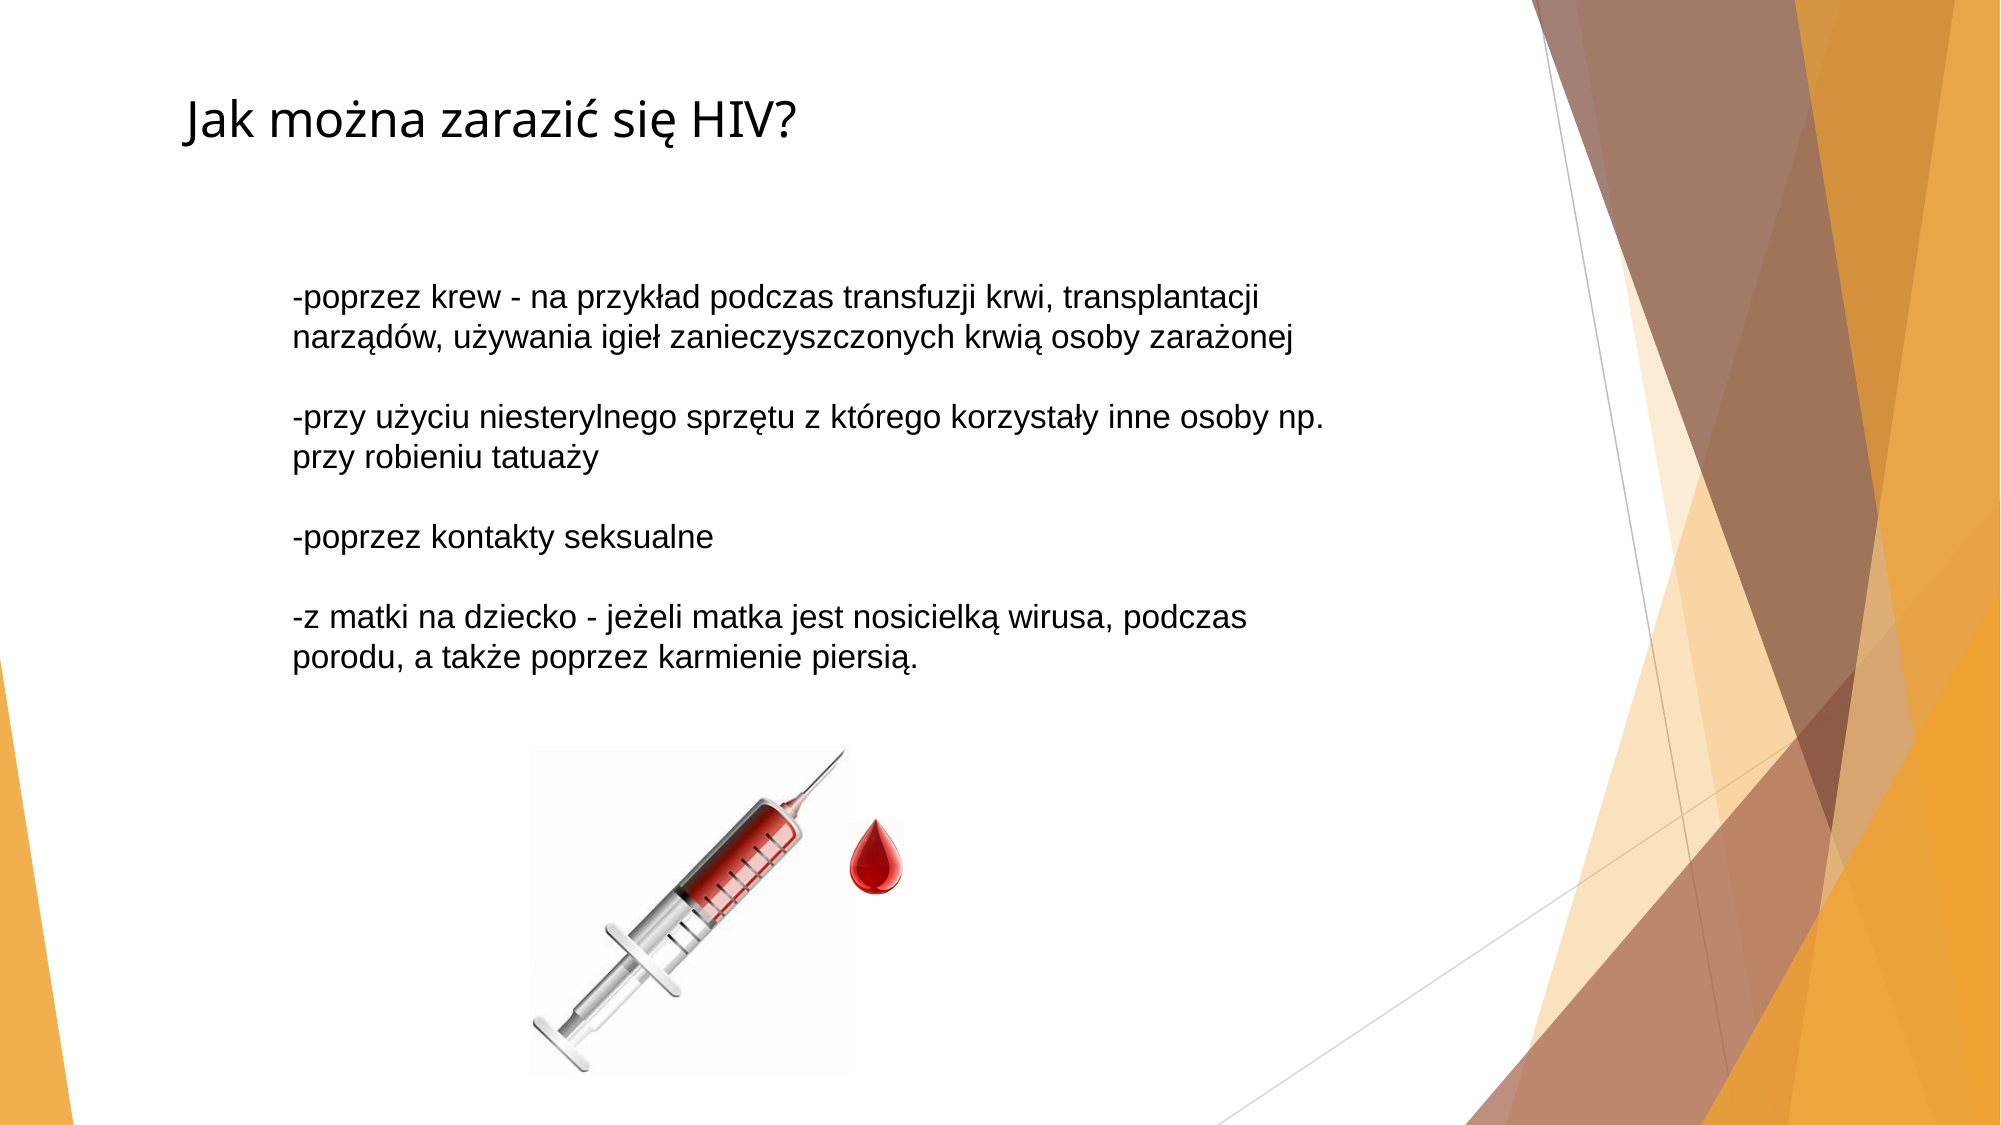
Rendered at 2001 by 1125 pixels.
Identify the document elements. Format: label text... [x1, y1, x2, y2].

text_box Jak można zarazić się HIV? [171, 79, 1450, 156]
text_box -poprzez krew - na przykład podczas transfuzji krwi, transplantacji narządów, używania igieł zanieczyszczonych krwią osoby zarażonej -przy użyciu niesterylnego sprzętu z którego korzystały inne osoby np. przy robieniu tatuaży -poprzez kontakty seksualne -z matki na dziecko - jeżeli matka jest nosicielką wirusa, podczas porodu, a także poprzez karmienie piersią. [277, 268, 1345, 728]
picture [529, 745, 904, 1074]
